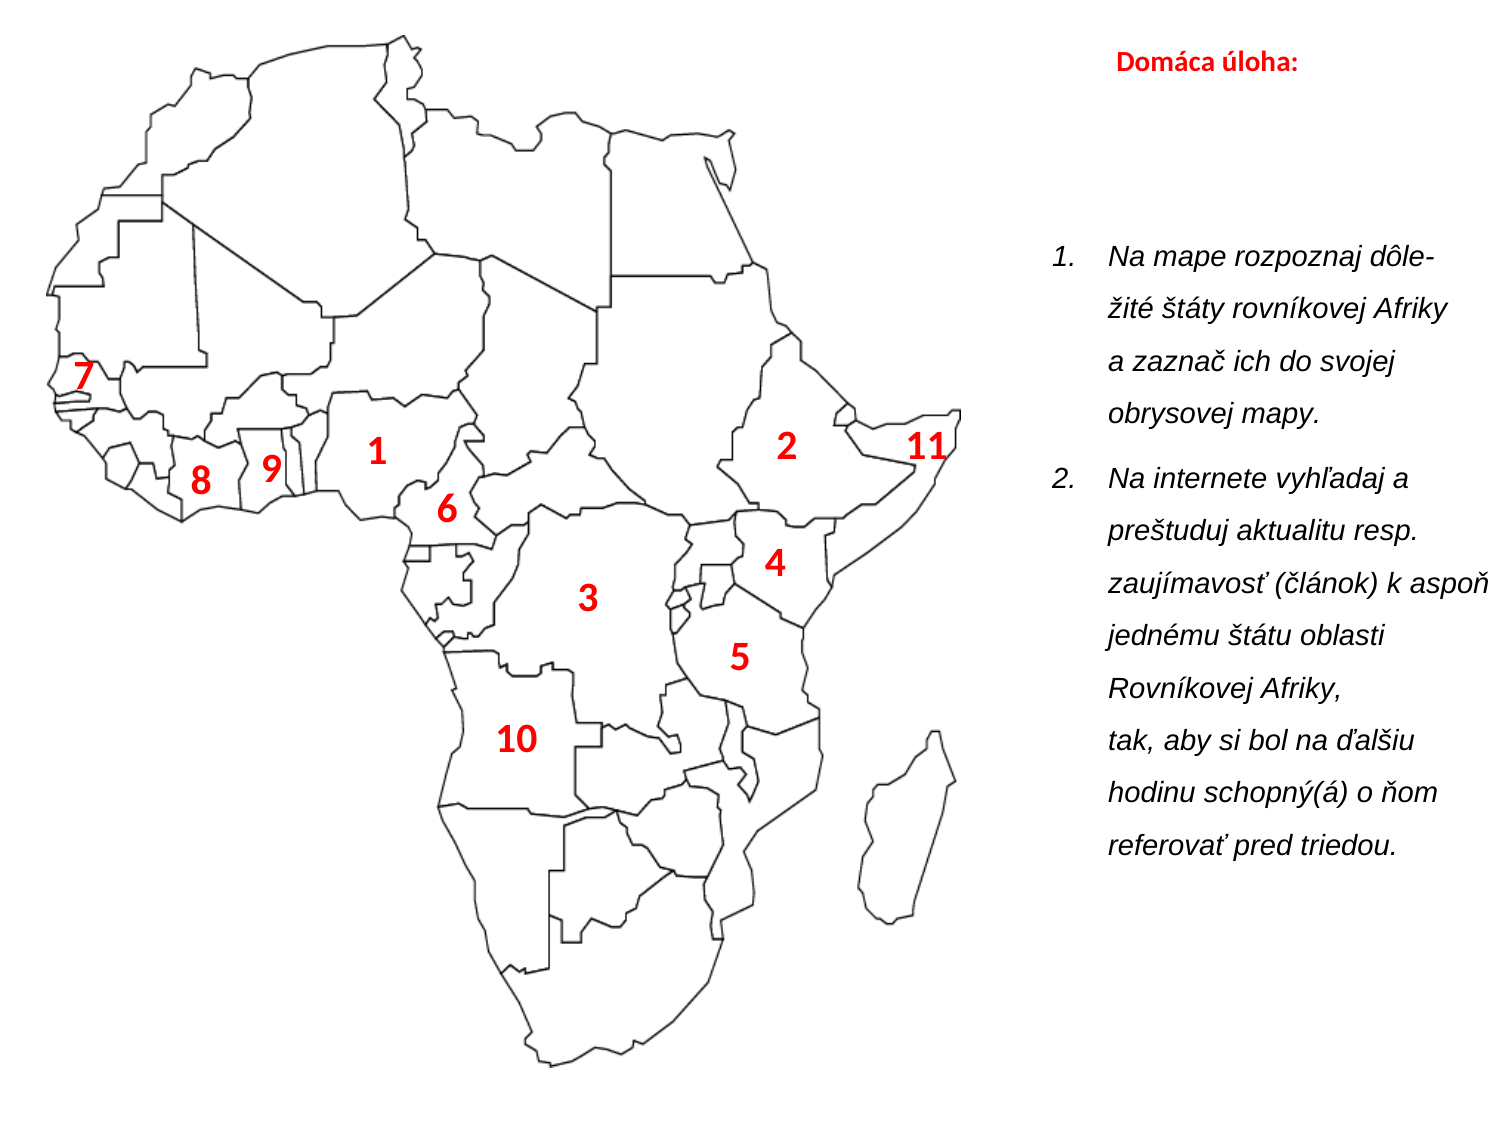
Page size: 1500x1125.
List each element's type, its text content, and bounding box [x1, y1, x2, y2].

text_box 7 [58, 339, 129, 406]
text_box 8 [175, 445, 247, 511]
text_box 4 [749, 527, 821, 593]
text_box Domáca úloha: [1101, 35, 1407, 86]
text_box 11 [890, 410, 985, 476]
text_box 10 [480, 703, 575, 769]
text_box Na mape rozpoznaj dôle- žité štáty rovníkovej Afriky a zaznač ich do svojej obrysovej mapy. Na internete vyhľadaj a preštuduj aktualitu resp. zaujímavosť (článok) k aspoň jednému štátu oblasti Rovníkovej Afriky, tak, aby si bol na ďalšiu hodinu schopný(á) o ňom referovať pred triedou. [1037, 211, 1500, 869]
text_box 3 [562, 562, 633, 628]
text_box 5 [714, 621, 786, 687]
text_box 1 [351, 414, 422, 481]
text_box 2 [761, 410, 833, 476]
picture [46, 35, 961, 1068]
text_box 6 [421, 473, 493, 539]
text_box 9 [246, 433, 317, 500]
